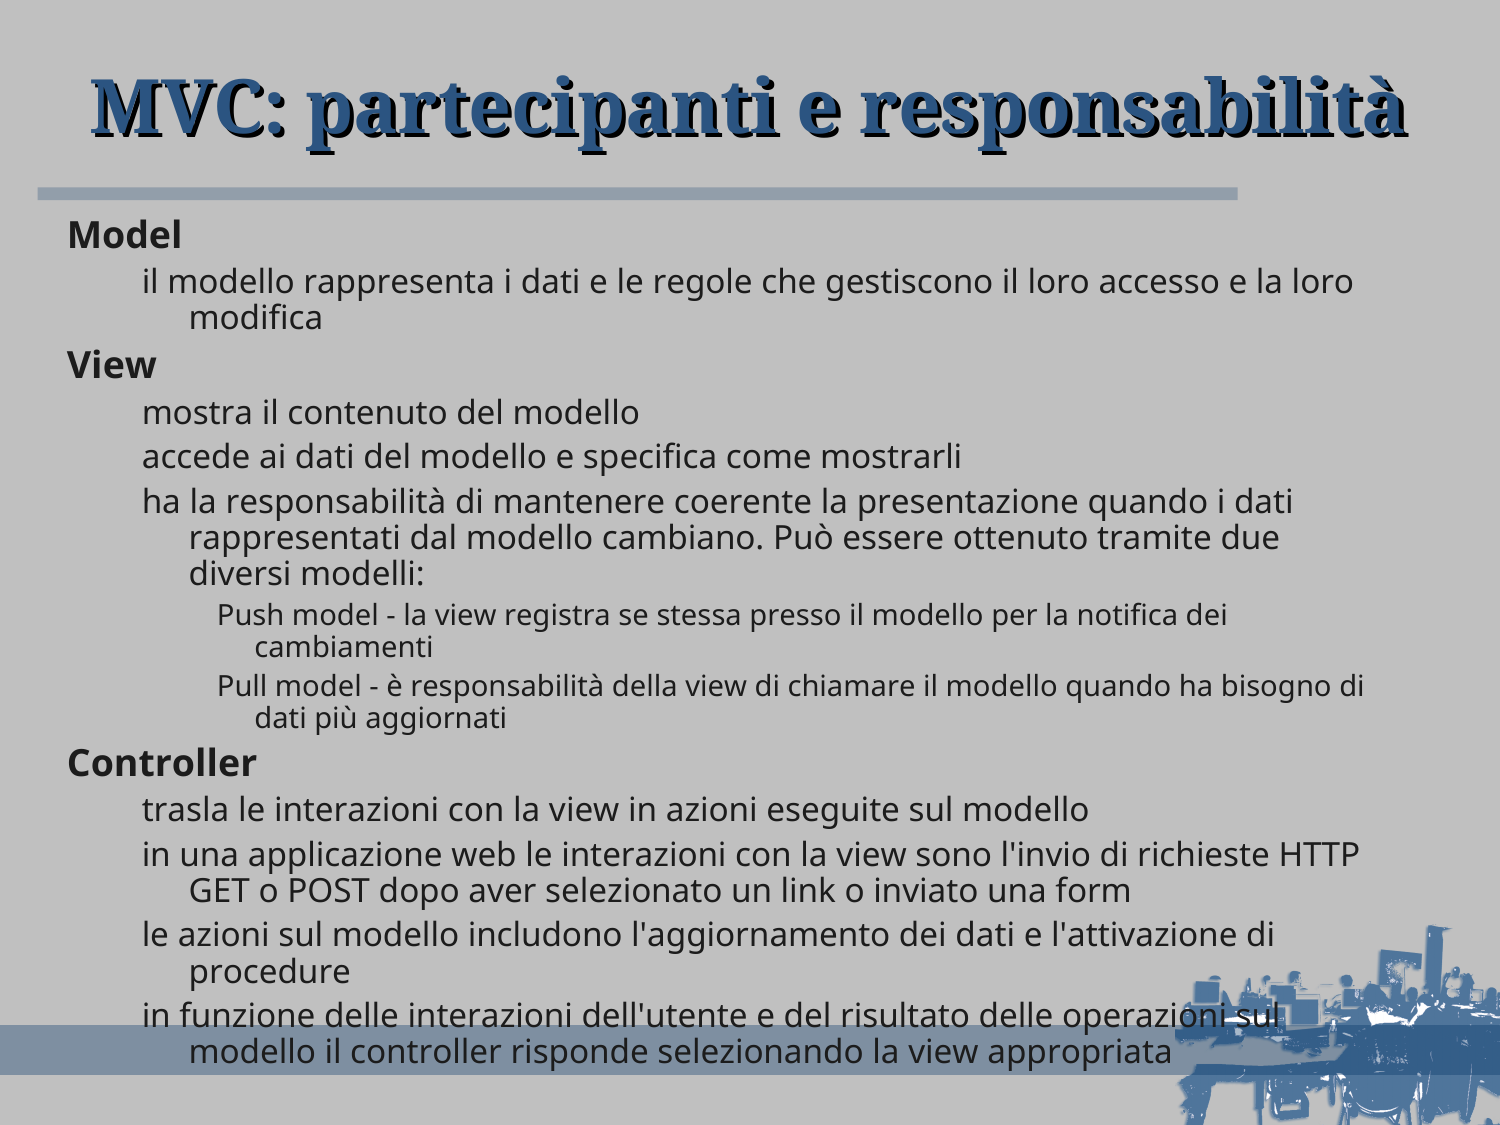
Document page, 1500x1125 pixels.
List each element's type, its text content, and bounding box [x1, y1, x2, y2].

title MVC: partecipanti e responsabilità [75, 41, 1426, 168]
list Model il modello rappresenta i dati e le regole che gestiscono il loro accesso e la loro modifica View mostra il contenuto del modello accede ai dati del modello e specifica come mostrarli ha la responsabilità di mantenere coerente la presentazione quando i dati rappresentati dal modello cambiano. Può essere ottenuto tramite due diversi modelli: Push model - la view registra se stessa presso il modello per la notifica dei cambiamenti Pull model - è responsabilità della view di chiamare il modello quando ha bisogno di dati più aggiornati Controller trasla le interazioni con la view in azioni eseguite sul modello in una applicazione web le interazioni con la view sono l'invio di richieste HTTP GET o POST dopo aver selezionato un link o inviato una form le azioni sul modello includono l'aggiornamento dei dati e l'attivazione di procedure in funzione delle interazioni dell'utente e del risultato delle operazioni sul modello il controller risponde selezionando la view appropriata [52, 207, 1390, 1008]
